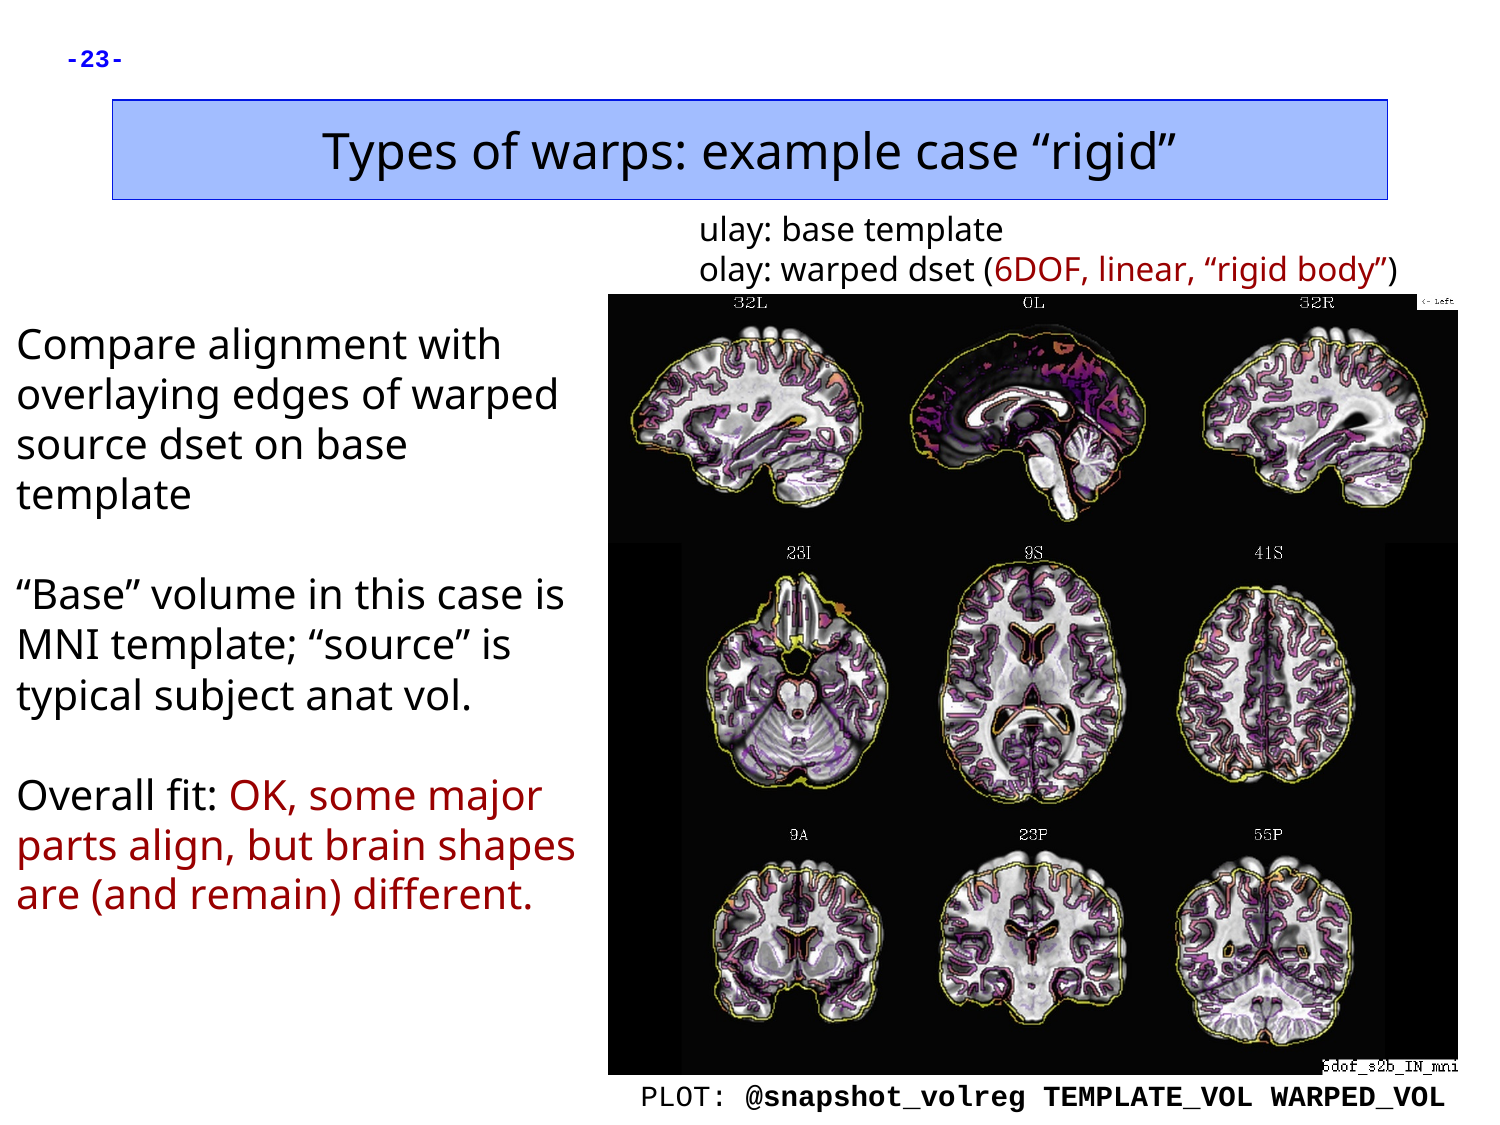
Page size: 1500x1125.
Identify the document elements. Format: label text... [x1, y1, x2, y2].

text_box Compare alignment with overlaying edges of warped source dset on base template “Base” volume in this case is MNI template; “source” is typical subject anat vol. Overall fit: OK, some major parts align, but brain shapes are (and remain) different. [0, 309, 600, 878]
text_box Types of warps: example case “rigid” [112, 99, 1388, 200]
text_box ulay: base template olay: warped dset (6DOF, linear, “rigid body”) [682, 199, 1429, 338]
picture [608, 294, 1458, 1075]
text_box PLOT: @snapshot_volreg TEMPLATE_VOL WARPED_VOL [624, 1068, 1488, 1124]
